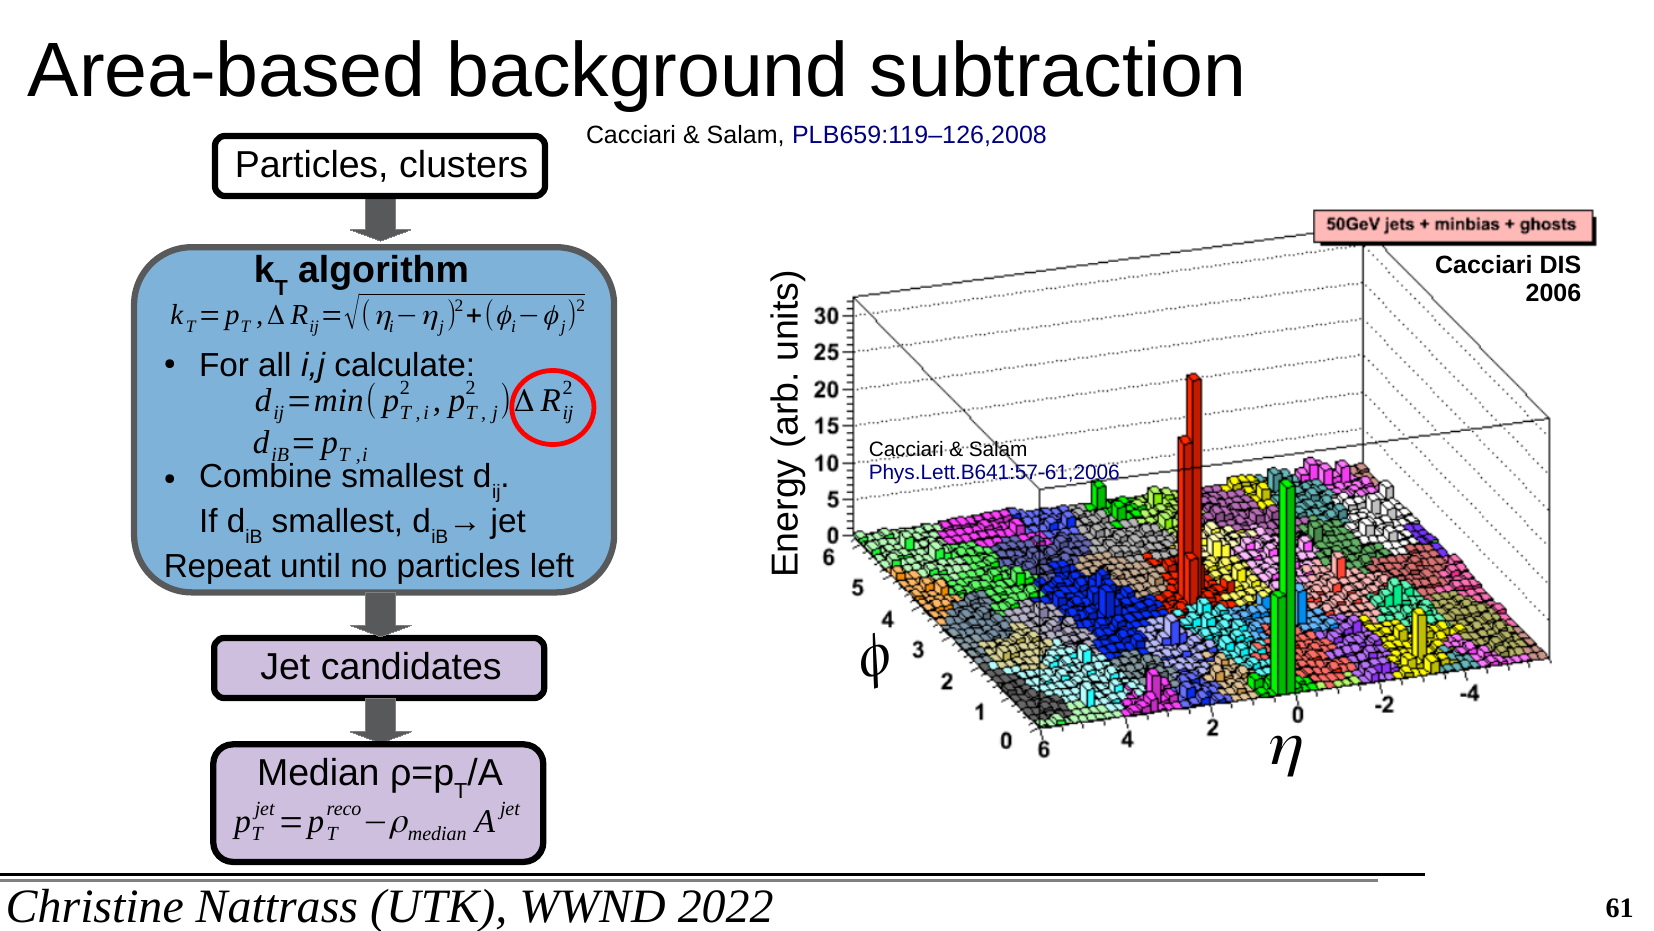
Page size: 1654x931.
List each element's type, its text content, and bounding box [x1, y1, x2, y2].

chart [246, 377, 524, 466]
text_box [134, 247, 615, 574]
text_box Jet candidates [215, 637, 546, 695]
text_box [350, 200, 411, 242]
text_box [217, 695, 541, 744]
chart [225, 798, 528, 845]
chart [164, 292, 592, 336]
chart [1256, 733, 1309, 781]
title Area-based background subtraction [0, 13, 1276, 127]
text_box Particles, clusters [216, 135, 547, 193]
text_box kT algorithm [239, 241, 534, 308]
chart [840, 627, 904, 698]
text_box Median ρ=pT/A [215, 744, 546, 811]
text_box Cacciari & Salam Phys.Lett.B641:57-61,2006 [853, 430, 1135, 492]
text_box Energy (arb. units) [756, 255, 814, 593]
text_box Cacciari & Salam, PLB659:119–126,2008 [571, 112, 1111, 156]
chart [515, 377, 581, 424]
text_box [213, 756, 544, 862]
picture [813, 209, 1597, 759]
text_box [350, 592, 412, 637]
text_box Cacciari DIS 2006 [1386, 243, 1597, 314]
text_box For all i,j calculate: Combine smallest dij. If diB smallest, diB→ jet Repeat until no particles left [149, 339, 630, 593]
